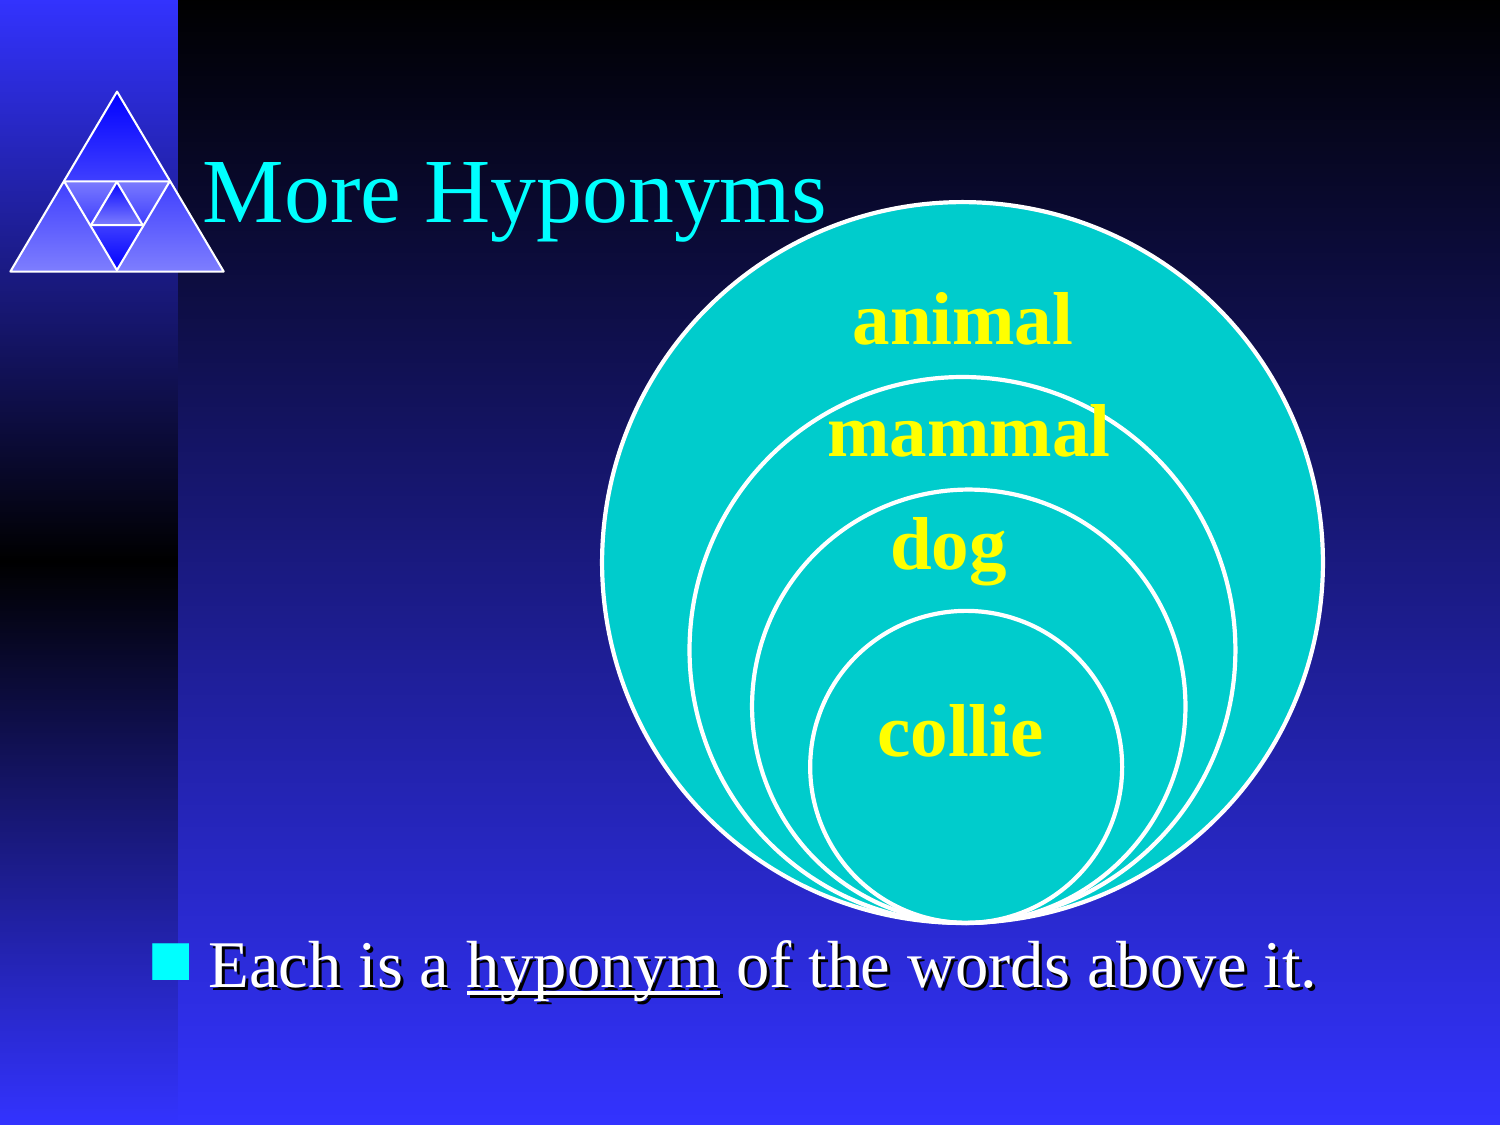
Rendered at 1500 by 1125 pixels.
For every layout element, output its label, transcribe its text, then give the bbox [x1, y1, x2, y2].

text_box [755, 515, 1182, 920]
text_box animal [837, 274, 1313, 368]
text_box [918, 492, 1020, 499]
text_box mammal [812, 387, 1288, 480]
text_box [1104, 780, 1199, 880]
list Each is a hyponym of the words above it. [137, 924, 1413, 1101]
text_box [1157, 593, 1233, 687]
text_box [1040, 780, 1250, 915]
text_box [602, 202, 1278, 915]
text_box dog [874, 499, 1351, 593]
text_box [902, 380, 1023, 387]
text_box [1232, 593, 1322, 687]
title More Hyponyms [187, 99, 1463, 288]
text_box [1180, 407, 1318, 499]
text_box collie [862, 687, 1338, 780]
text_box [692, 426, 1186, 906]
